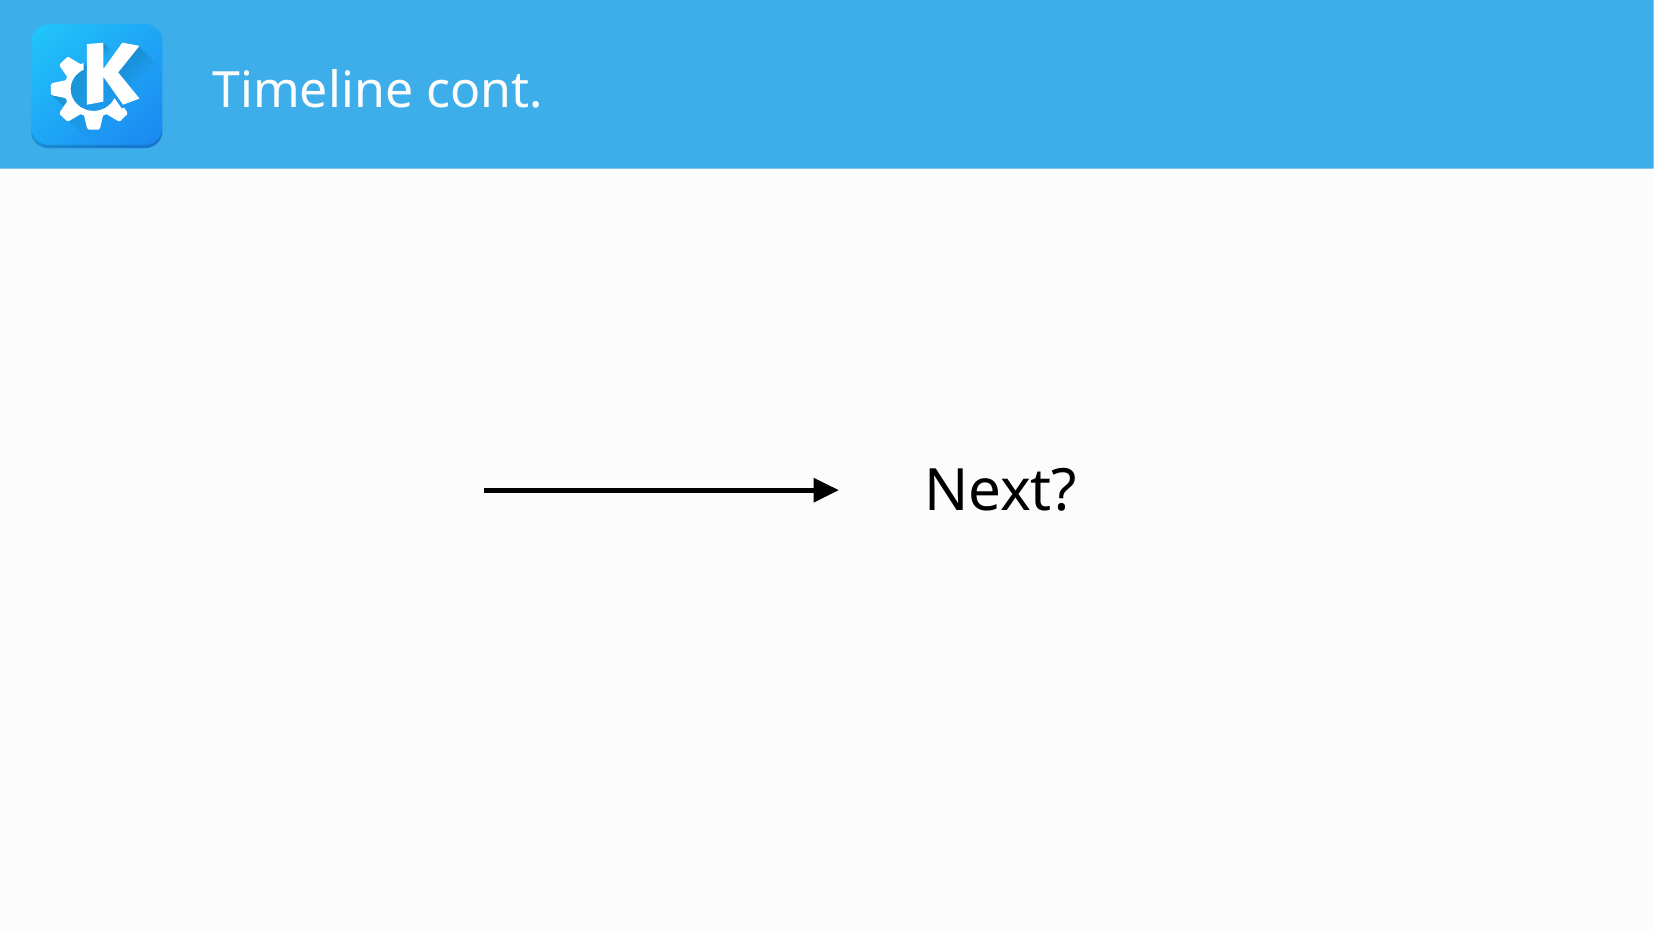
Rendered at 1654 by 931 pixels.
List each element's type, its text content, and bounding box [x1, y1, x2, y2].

text_box Next? [909, 440, 1158, 615]
title Timeline cont. [212, 10, 1563, 166]
